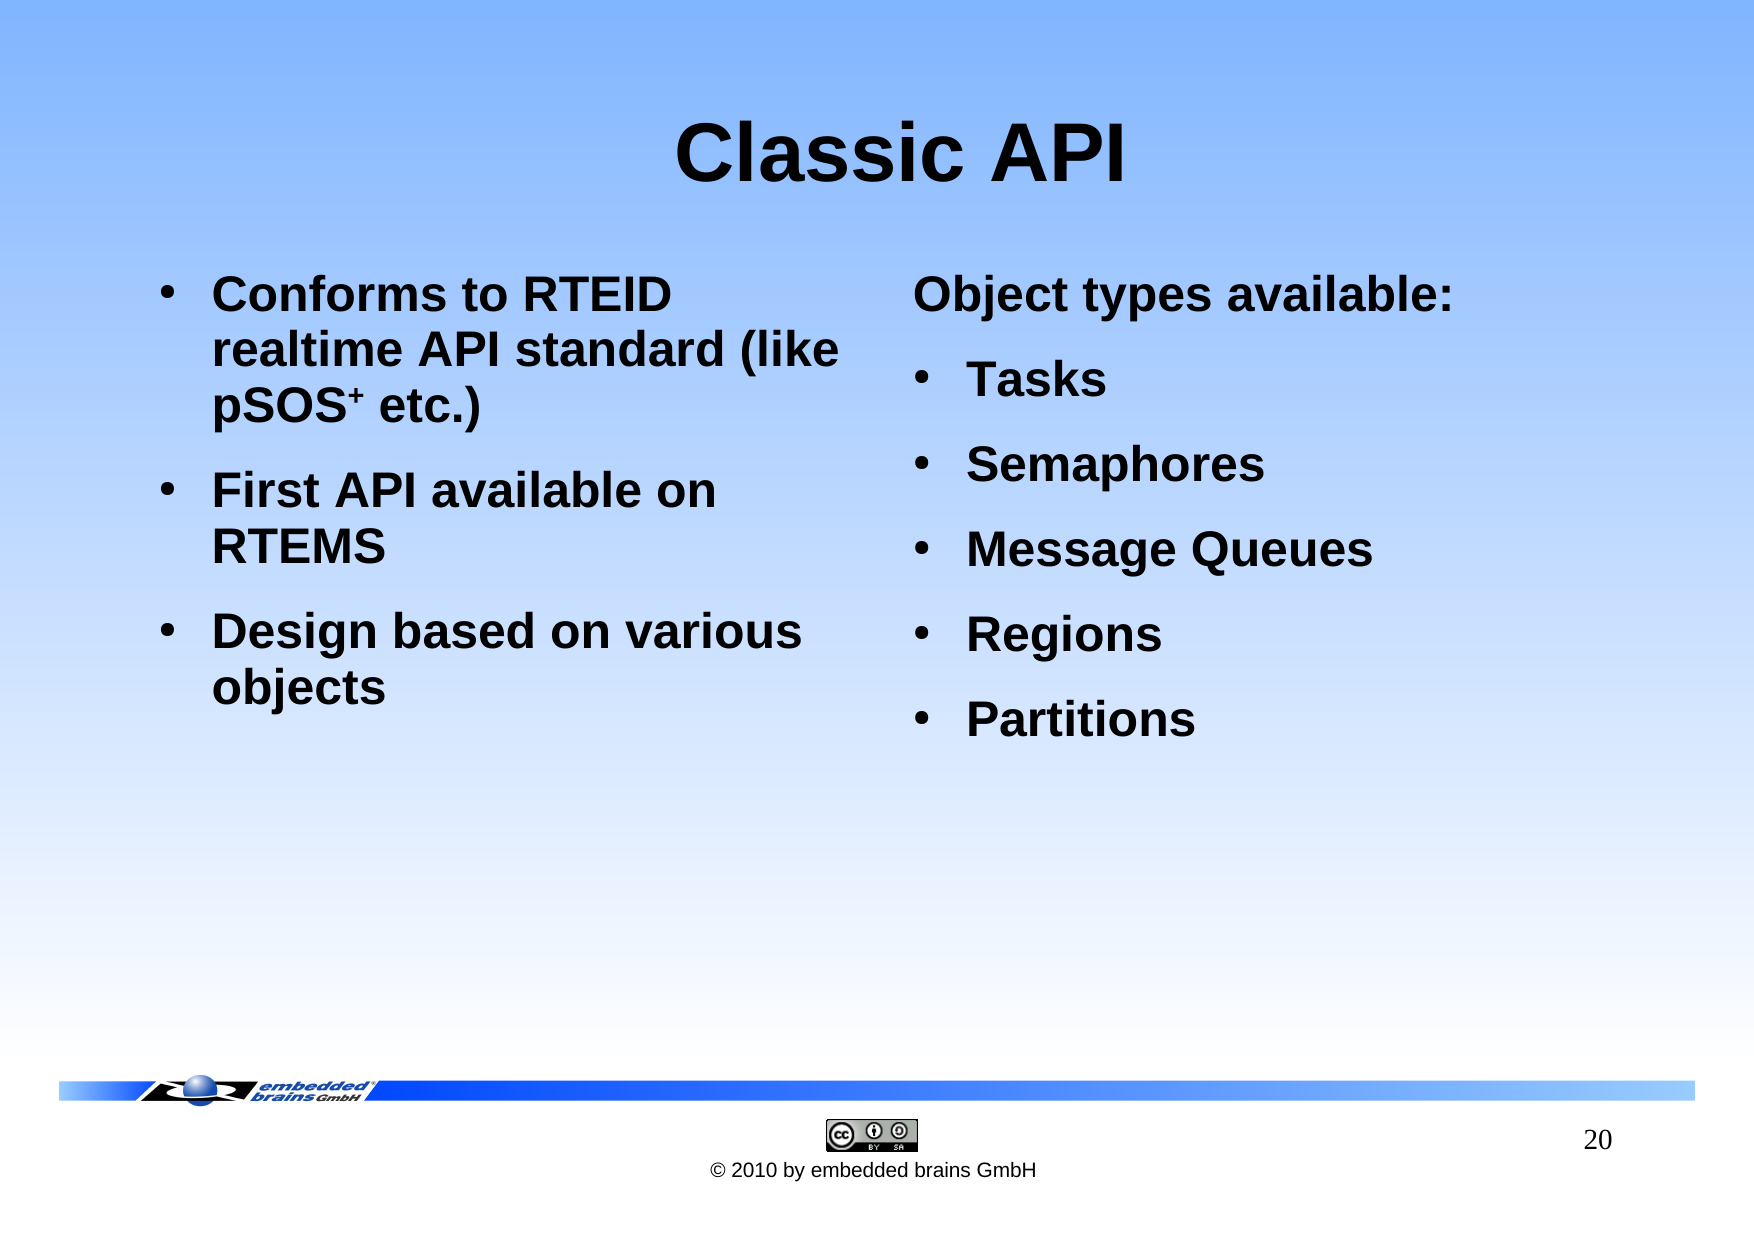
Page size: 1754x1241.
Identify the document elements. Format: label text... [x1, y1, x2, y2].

list Object types available: Tasks Semaphores Message Queues Regions Partitions [895, 265, 1614, 1048]
picture [135, 1070, 381, 1111]
list Conforms to RTEID realtime API standard (like pSOS+ etc.) First API available on RTEMS Design based on various objects [140, 265, 860, 1048]
picture [826, 1119, 918, 1152]
title Classic API [147, 59, 1620, 247]
